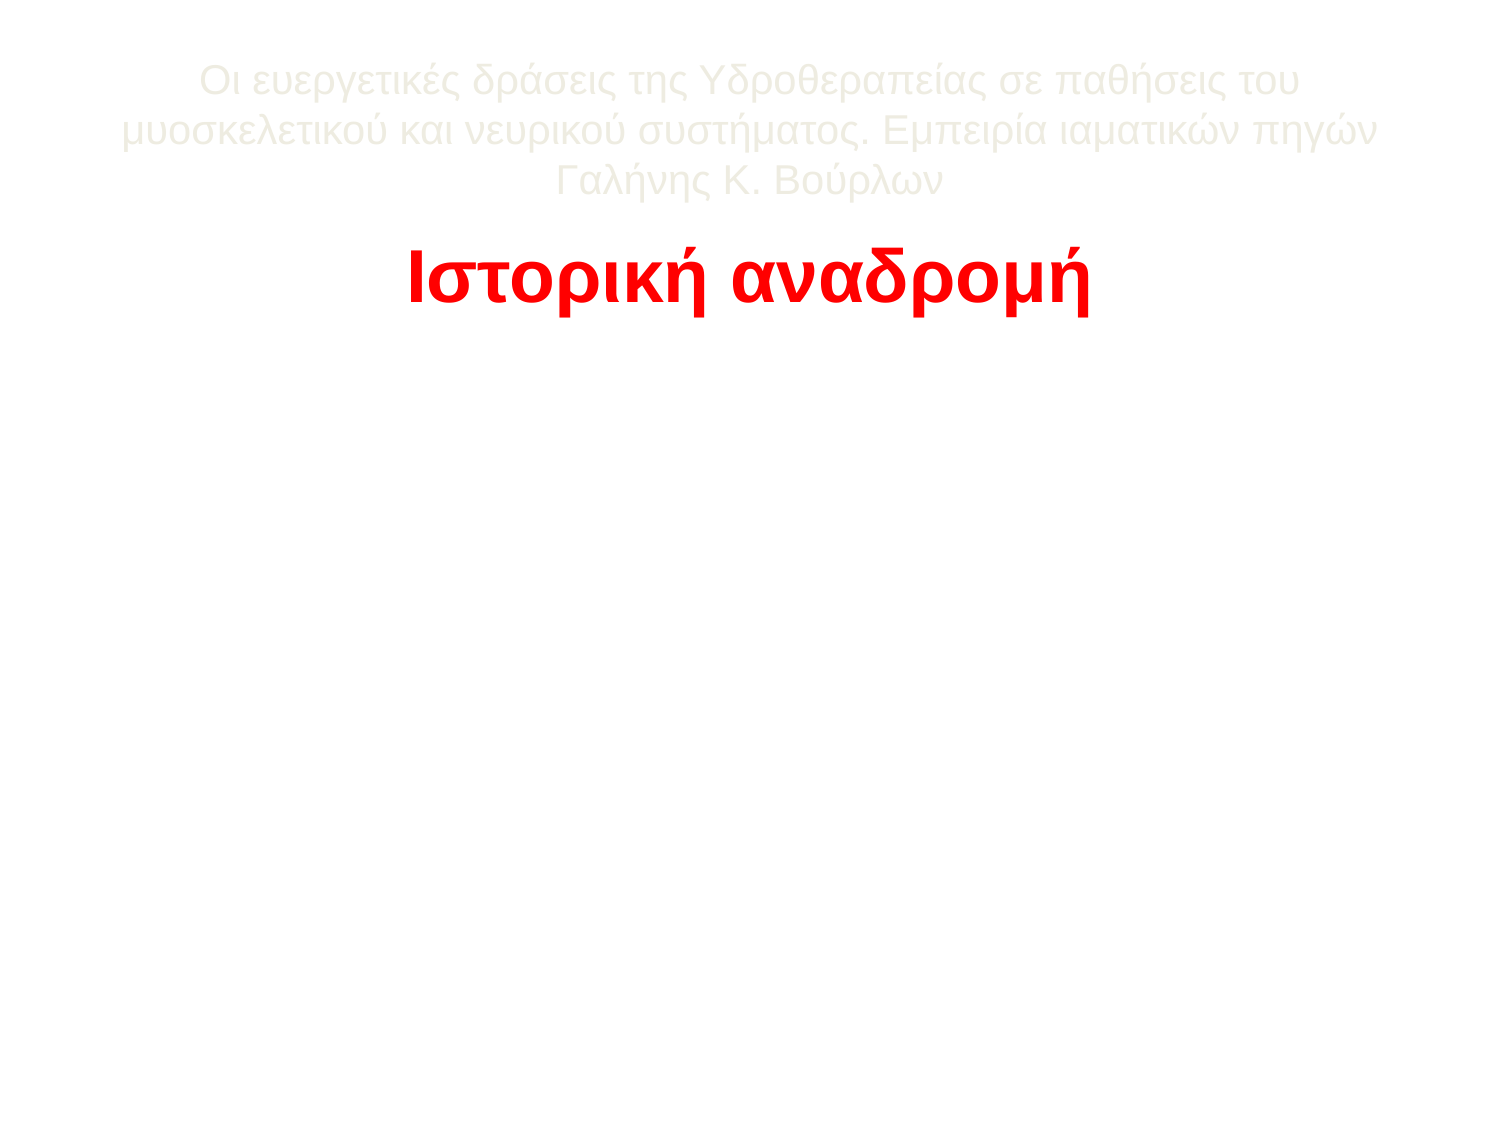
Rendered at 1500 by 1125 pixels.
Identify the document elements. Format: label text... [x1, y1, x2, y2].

list Ιστορική αναδρομή Στον μεσαίωνα η υδροθεραπεία άνθισε στους μωαμεθανικούς λαούς και εγκαταλείφθηκε από τους χριστιαννούς Τους τελευταίους 3 αιώνες πρωτοπόροι ήταν: Floyer, Wright, Currie, Michaelis, Frohlichstal, Hufeland, Hallmann, Hoffmann, Hahn, Prieessnitz, Magendie, Scoutetten, Fleury, Plenninger, Jurgesen, Liebermeister, kneipp, Bier, Abderhalden Ο πρώτος καθηγητής υδροθεραπείας Wilhelm Winternitz (1834-1917): «Υδροθεραπεία επί φυσιολογικών και κλινικών βάσεων» [75, 219, 1425, 1125]
title Οι ευεργετικές δράσεις της Υδροθεραπείας σε παθήσεις του μυοσκελετικού και νευρικού συστήματος. Εμπειρία ιαματικών πηγών Γαλήνης Κ. Βούρλων [75, 45, 1425, 219]
